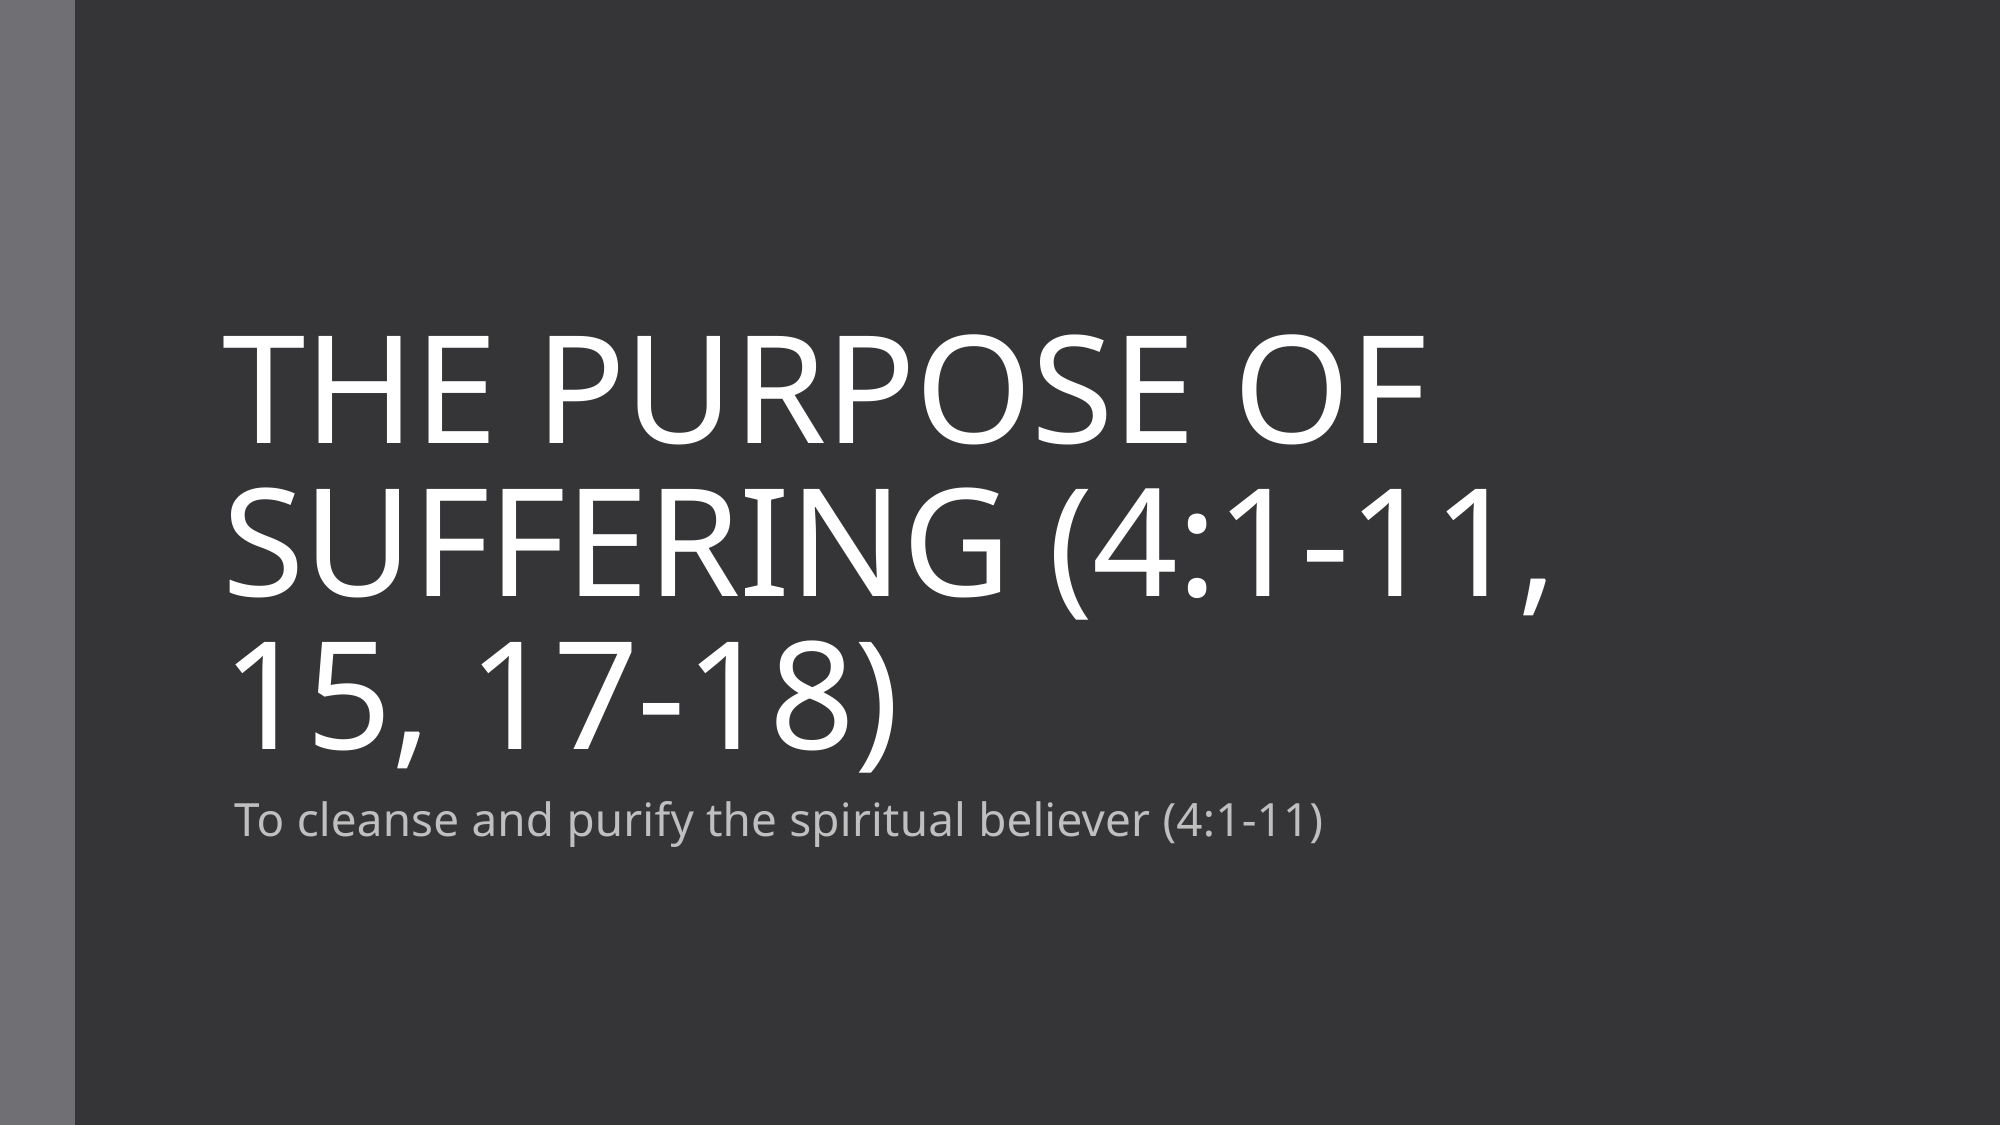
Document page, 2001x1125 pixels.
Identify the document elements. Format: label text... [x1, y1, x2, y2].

title THE PURPOSE OF SUFFERING (4:1-11, 15, 17-18) [206, 124, 1752, 787]
subtitle To cleanse and purify the spiritual believer (4:1-11) [206, 787, 1752, 1066]
